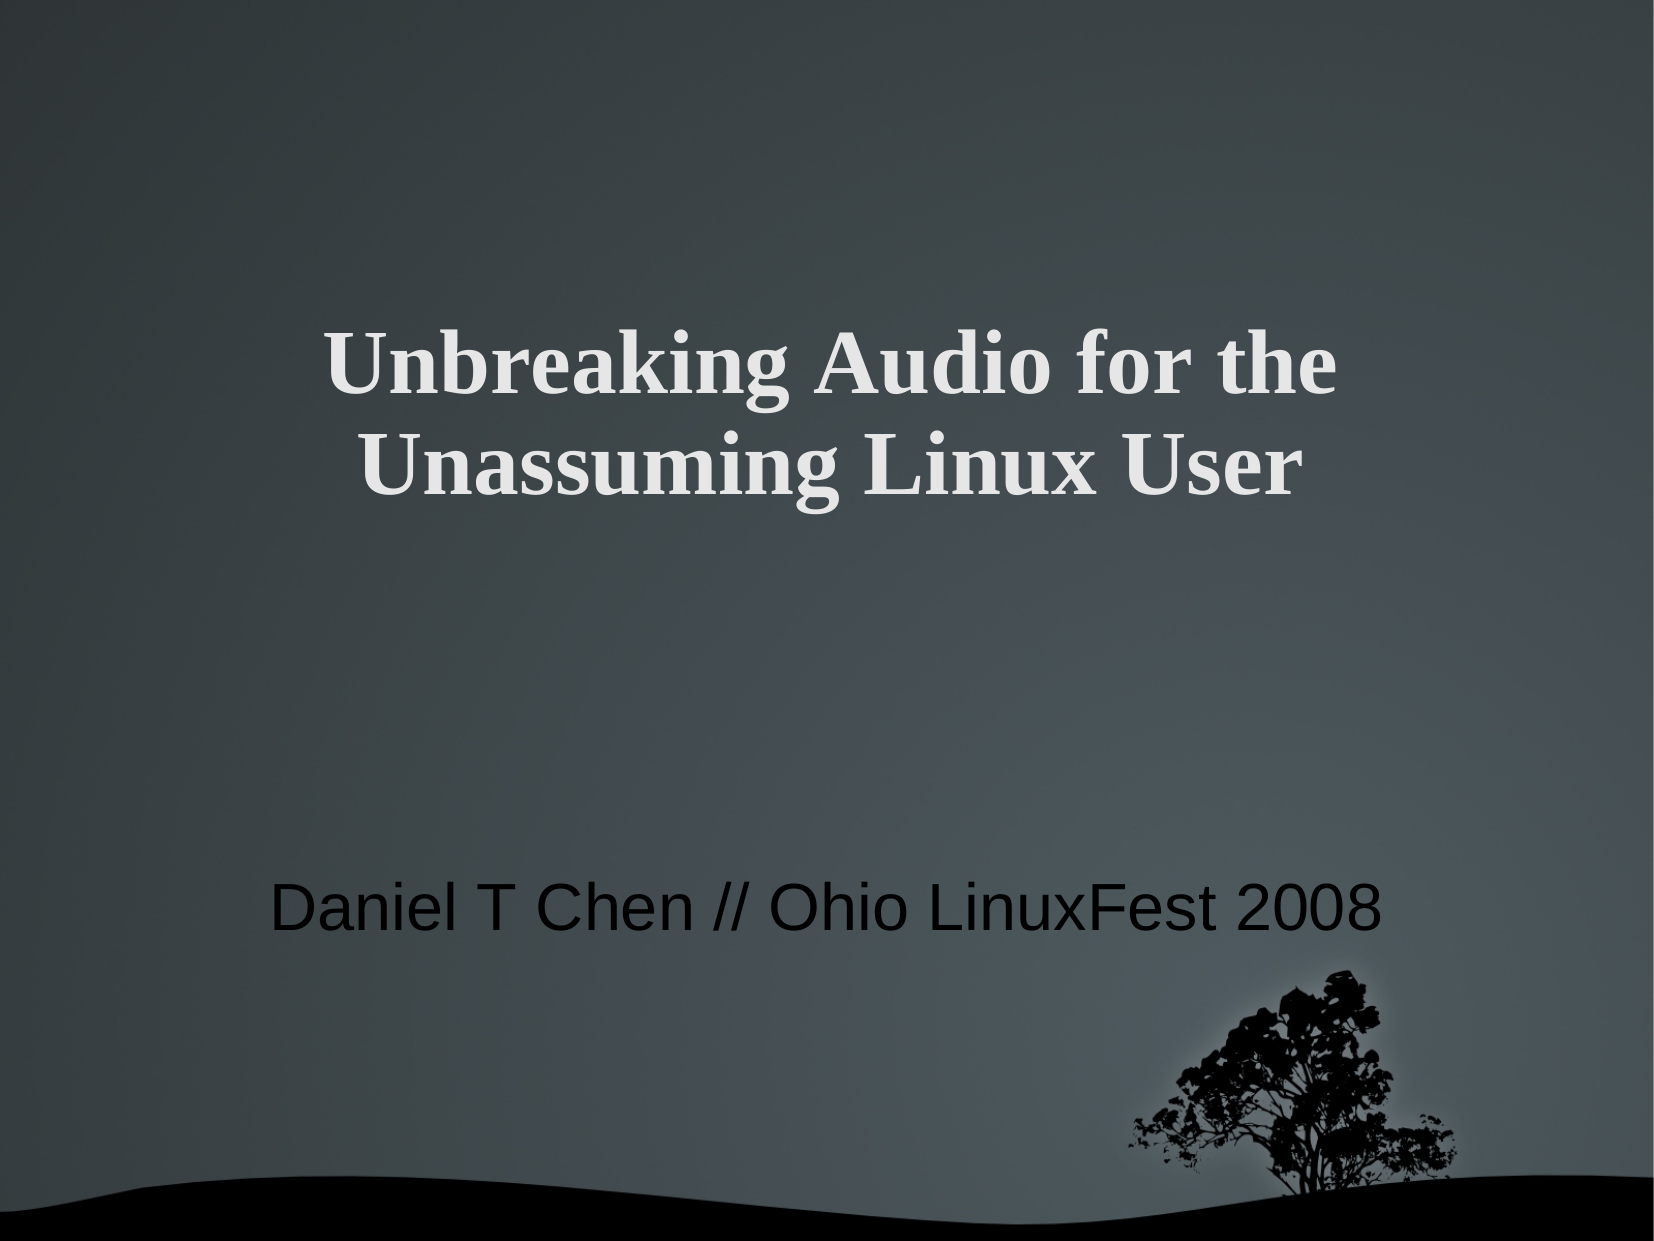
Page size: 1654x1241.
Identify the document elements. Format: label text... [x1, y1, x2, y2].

subtitle Daniel T Chen // Ohio LinuxFest 2008 [82, 712, 1571, 1102]
title Unbreaking Audio for the Unassuming Linux User [86, 293, 1576, 533]
picture [0, 0, 1654, 1241]
